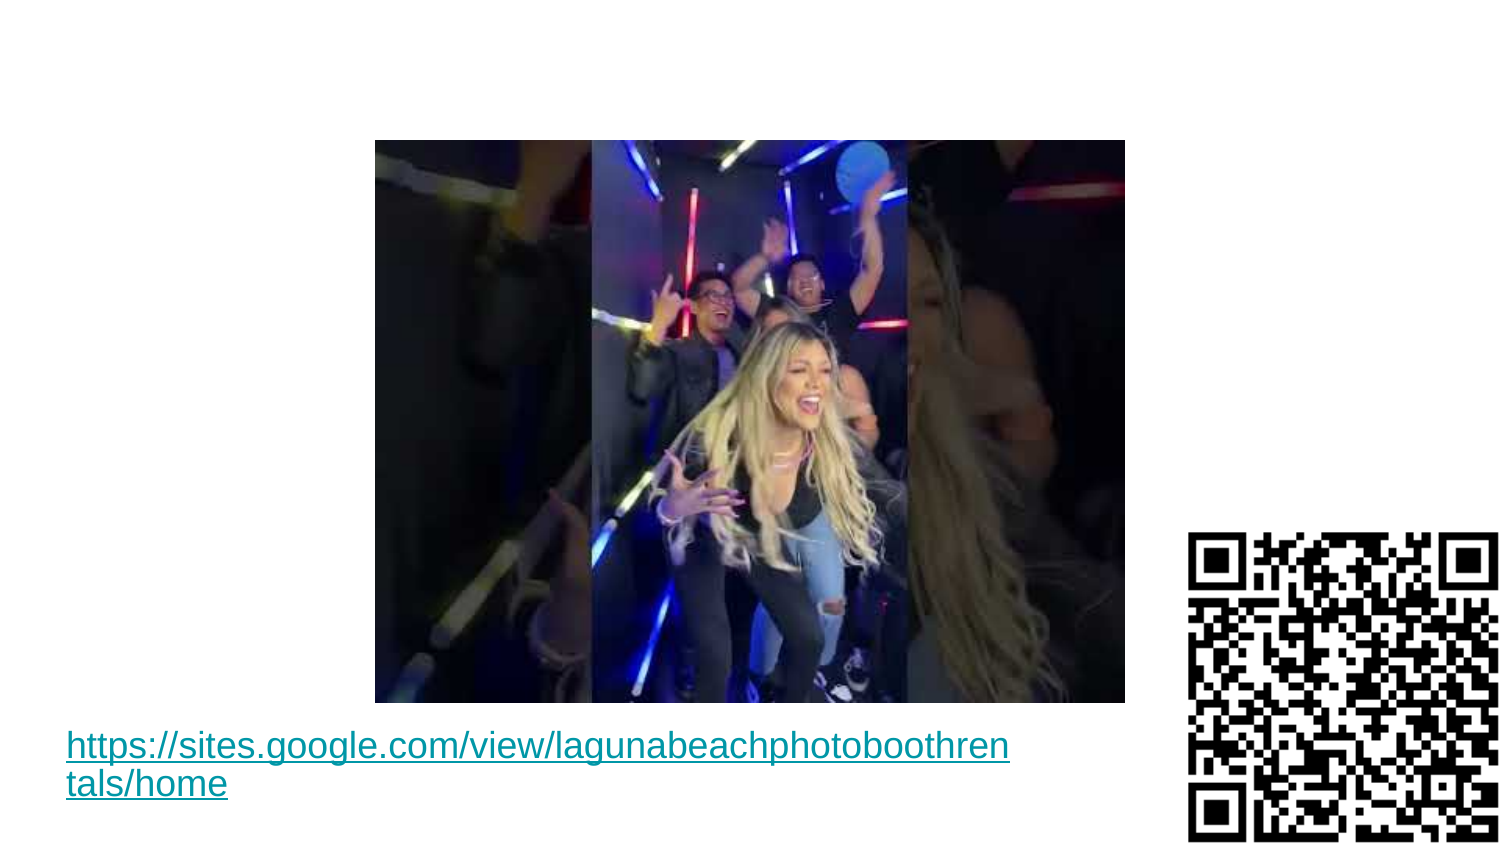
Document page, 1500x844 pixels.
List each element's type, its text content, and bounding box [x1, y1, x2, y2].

picture [375, 140, 1125, 704]
list https://sites.google.com/view/lagunabeachphotoboothrentals/home [51, 694, 1036, 794]
picture [1187, 531, 1500, 844]
